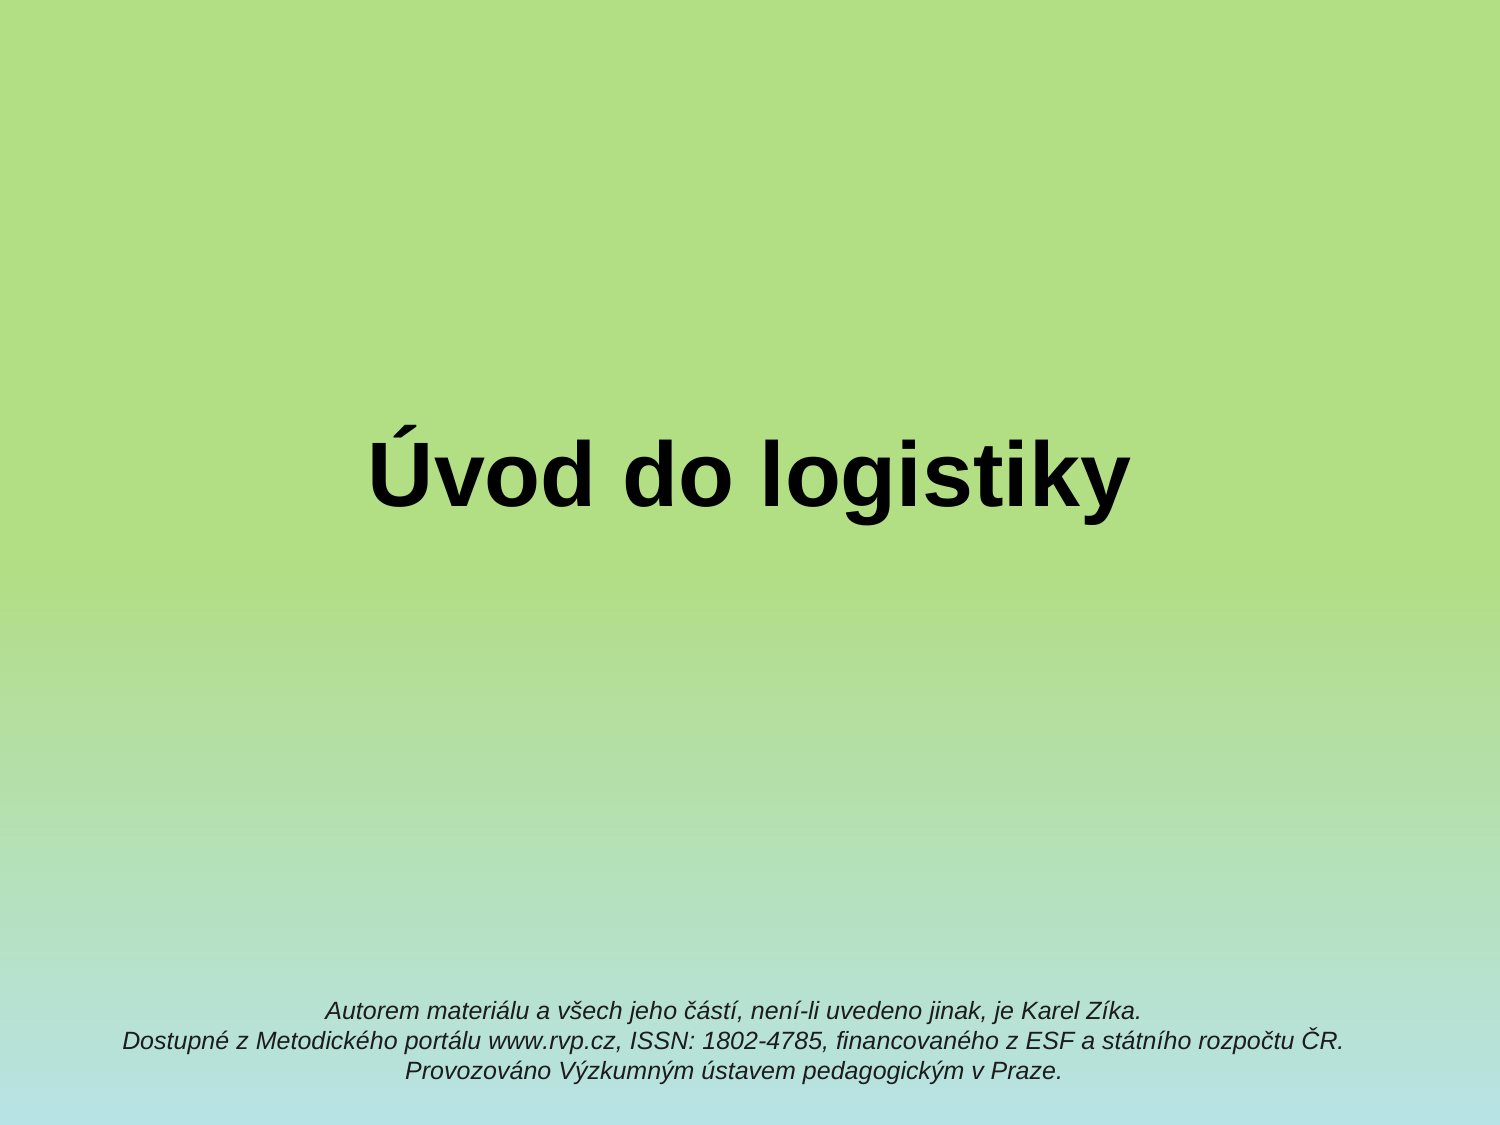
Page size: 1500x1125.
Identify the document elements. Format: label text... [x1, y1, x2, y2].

picture [0, 0, 1500, 1125]
text_box Autorem materiálu a všech jeho částí, není-li uvedeno jinak, je Karel Zíka. Dostupné z Metodického portálu www.rvp.cz, ISSN: 1802-4785, financovaného z ESF a státního rozpočtu ČR. Provozováno Výzkumným ústavem pedagogickým v Praze. [105, 976, 1365, 1103]
title Úvod do logistiky [112, 349, 1388, 591]
